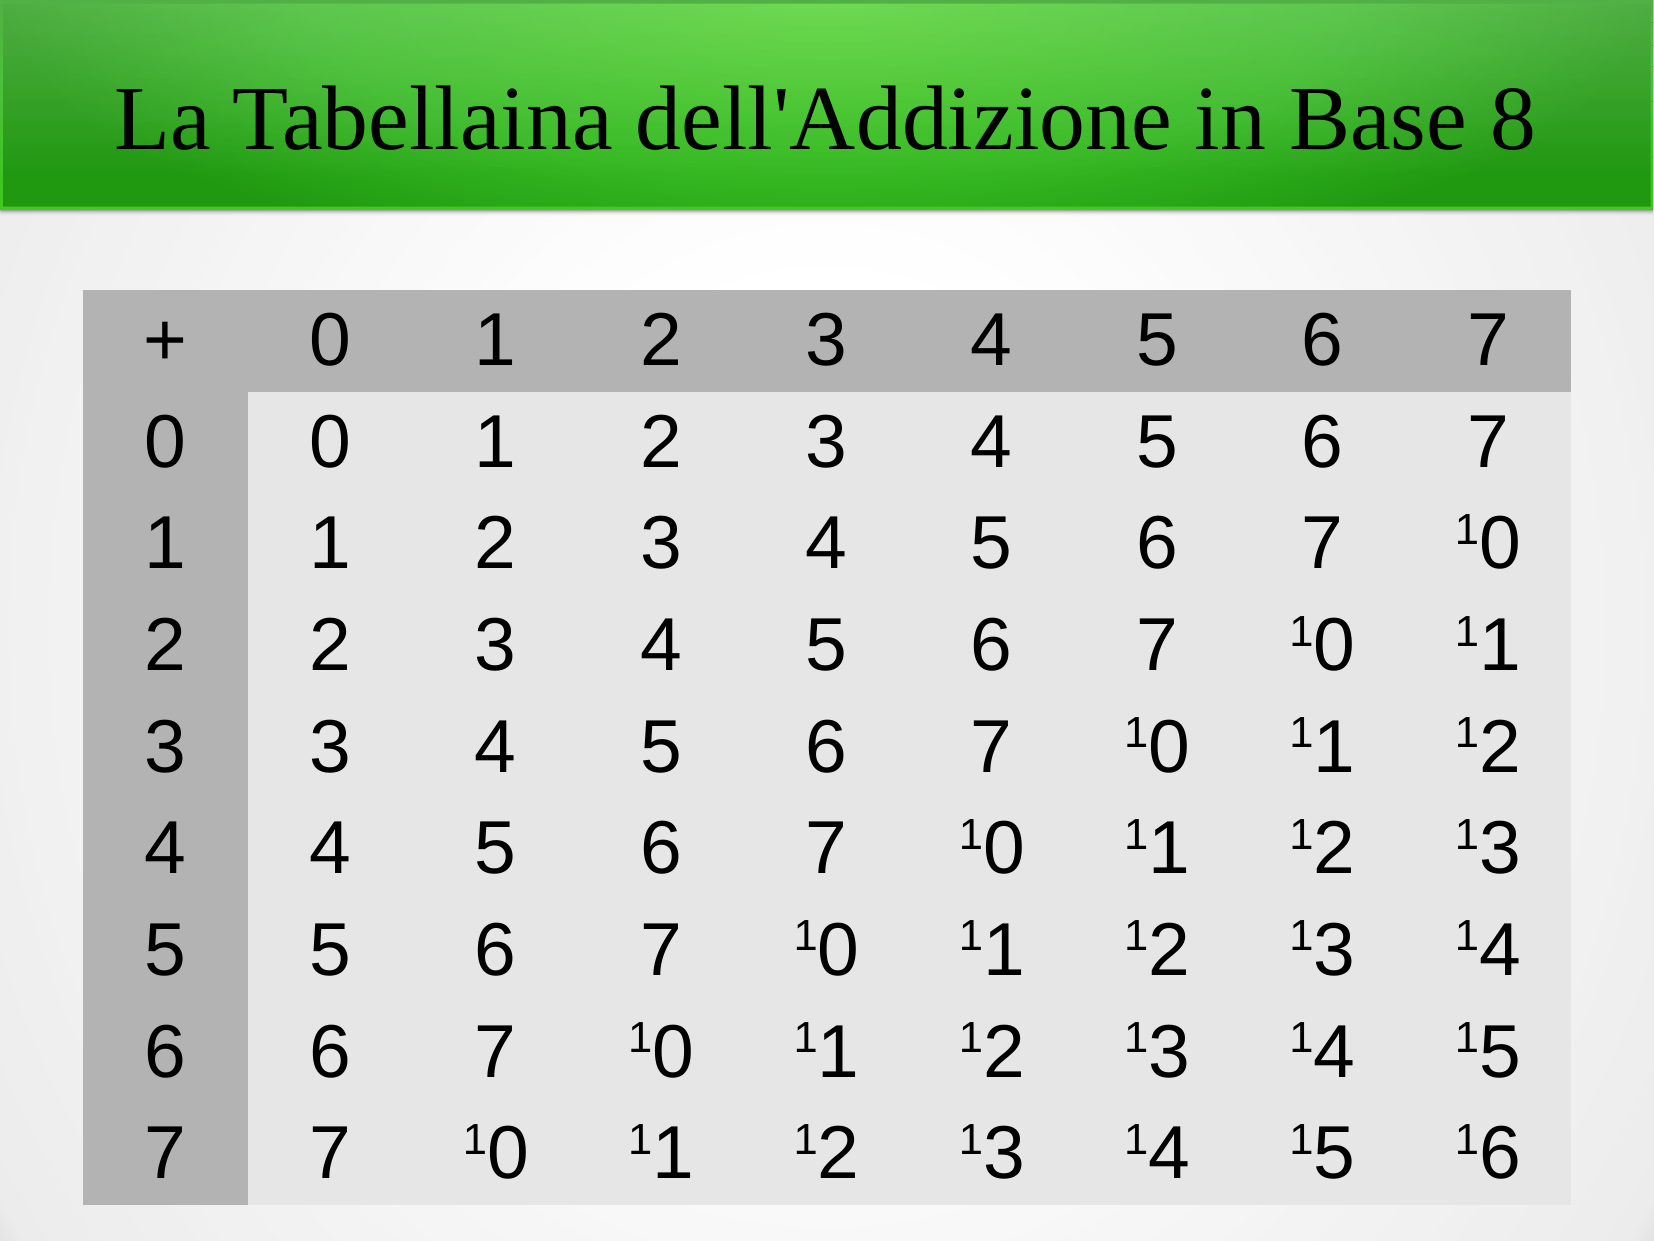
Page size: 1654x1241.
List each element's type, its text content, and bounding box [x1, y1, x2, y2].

table_cell 10 [1074, 697, 1240, 798]
table_cell 12 [744, 1103, 909, 1205]
table_cell 2 [83, 595, 248, 697]
table_cell 4 [83, 798, 248, 900]
table_cell 5 [248, 900, 413, 1002]
table_cell 6 [413, 900, 579, 1002]
table_cell 1 [413, 392, 579, 493]
table_cell 3 [83, 697, 248, 798]
table_cell 13 [1240, 900, 1405, 1002]
table_cell 5 [83, 900, 248, 1002]
table_cell 15 [1240, 1103, 1405, 1205]
table_cell 3 [413, 595, 579, 697]
table_cell 14 [1405, 900, 1571, 1002]
table_cell 7 [1074, 595, 1240, 697]
table_header 0 [248, 290, 413, 392]
table_cell 10 [413, 1103, 579, 1205]
table_cell 7 [83, 1103, 248, 1205]
table_cell 5 [579, 697, 744, 798]
table_cell 10 [909, 798, 1074, 900]
table_cell 10 [1405, 493, 1571, 595]
table_cell 5 [413, 798, 579, 900]
table_cell 2 [413, 493, 579, 595]
table_cell 12 [1074, 900, 1240, 1002]
table_cell 4 [413, 697, 579, 798]
table_cell 11 [909, 900, 1074, 1002]
table_cell 6 [1074, 493, 1240, 595]
table_header 3 [744, 290, 909, 392]
table_cell 4 [744, 493, 909, 595]
table_cell 11 [744, 1002, 909, 1103]
table_cell 7 [744, 798, 909, 900]
table_cell 0 [248, 392, 413, 493]
table_cell 10 [579, 1002, 744, 1103]
table_cell 2 [248, 595, 413, 697]
table_cell 0 [83, 392, 248, 493]
table_cell 3 [248, 697, 413, 798]
table_cell 14 [1074, 1103, 1240, 1205]
table_cell 1 [83, 493, 248, 595]
table_header 2 [579, 290, 744, 392]
table_cell 11 [1405, 595, 1571, 697]
table_cell 4 [909, 392, 1074, 493]
table_cell 7 [579, 900, 744, 1002]
table_cell 7 [413, 1002, 579, 1103]
table_cell 1 [248, 493, 413, 595]
table_cell 11 [1240, 697, 1405, 798]
table_cell 11 [1074, 798, 1240, 900]
table_header 7 [1405, 290, 1571, 392]
table_cell 2 [579, 392, 744, 493]
table_cell 10 [1240, 595, 1405, 697]
table_cell 15 [1405, 1002, 1571, 1103]
table_header 1 [413, 290, 579, 392]
table_cell 12 [909, 1002, 1074, 1103]
table_cell 12 [1240, 798, 1405, 900]
table_cell 6 [248, 1002, 413, 1103]
table_cell 6 [1240, 392, 1405, 493]
table_cell 10 [744, 900, 909, 1002]
table_cell 13 [909, 1103, 1074, 1205]
table_cell 6 [909, 595, 1074, 697]
table_cell 7 [909, 697, 1074, 798]
table_header 6 [1240, 290, 1405, 392]
table_cell 5 [909, 493, 1074, 595]
table_header 4 [909, 290, 1074, 392]
table_cell 13 [1405, 798, 1571, 900]
table_cell 6 [83, 1002, 248, 1103]
table_cell 7 [1240, 493, 1405, 595]
table_cell 4 [579, 595, 744, 697]
table_cell 3 [744, 392, 909, 493]
table_cell 6 [579, 798, 744, 900]
table_cell 14 [1240, 1002, 1405, 1103]
table_cell 6 [744, 697, 909, 798]
table_cell 7 [1405, 392, 1571, 493]
table_cell 3 [579, 493, 744, 595]
table_cell 16 [1405, 1103, 1571, 1205]
table_cell 5 [744, 595, 909, 697]
title La Tabellaina dell'Addizione in Base 8 [82, 47, 1571, 189]
table_cell 11 [579, 1103, 744, 1205]
table_cell 12 [1405, 697, 1571, 798]
table_cell 13 [1074, 1002, 1240, 1103]
table_cell 5 [1074, 392, 1240, 493]
table_header 5 [1074, 290, 1240, 392]
table_cell 7 [248, 1103, 413, 1205]
table_cell 4 [248, 798, 413, 900]
table_header + [83, 290, 248, 392]
